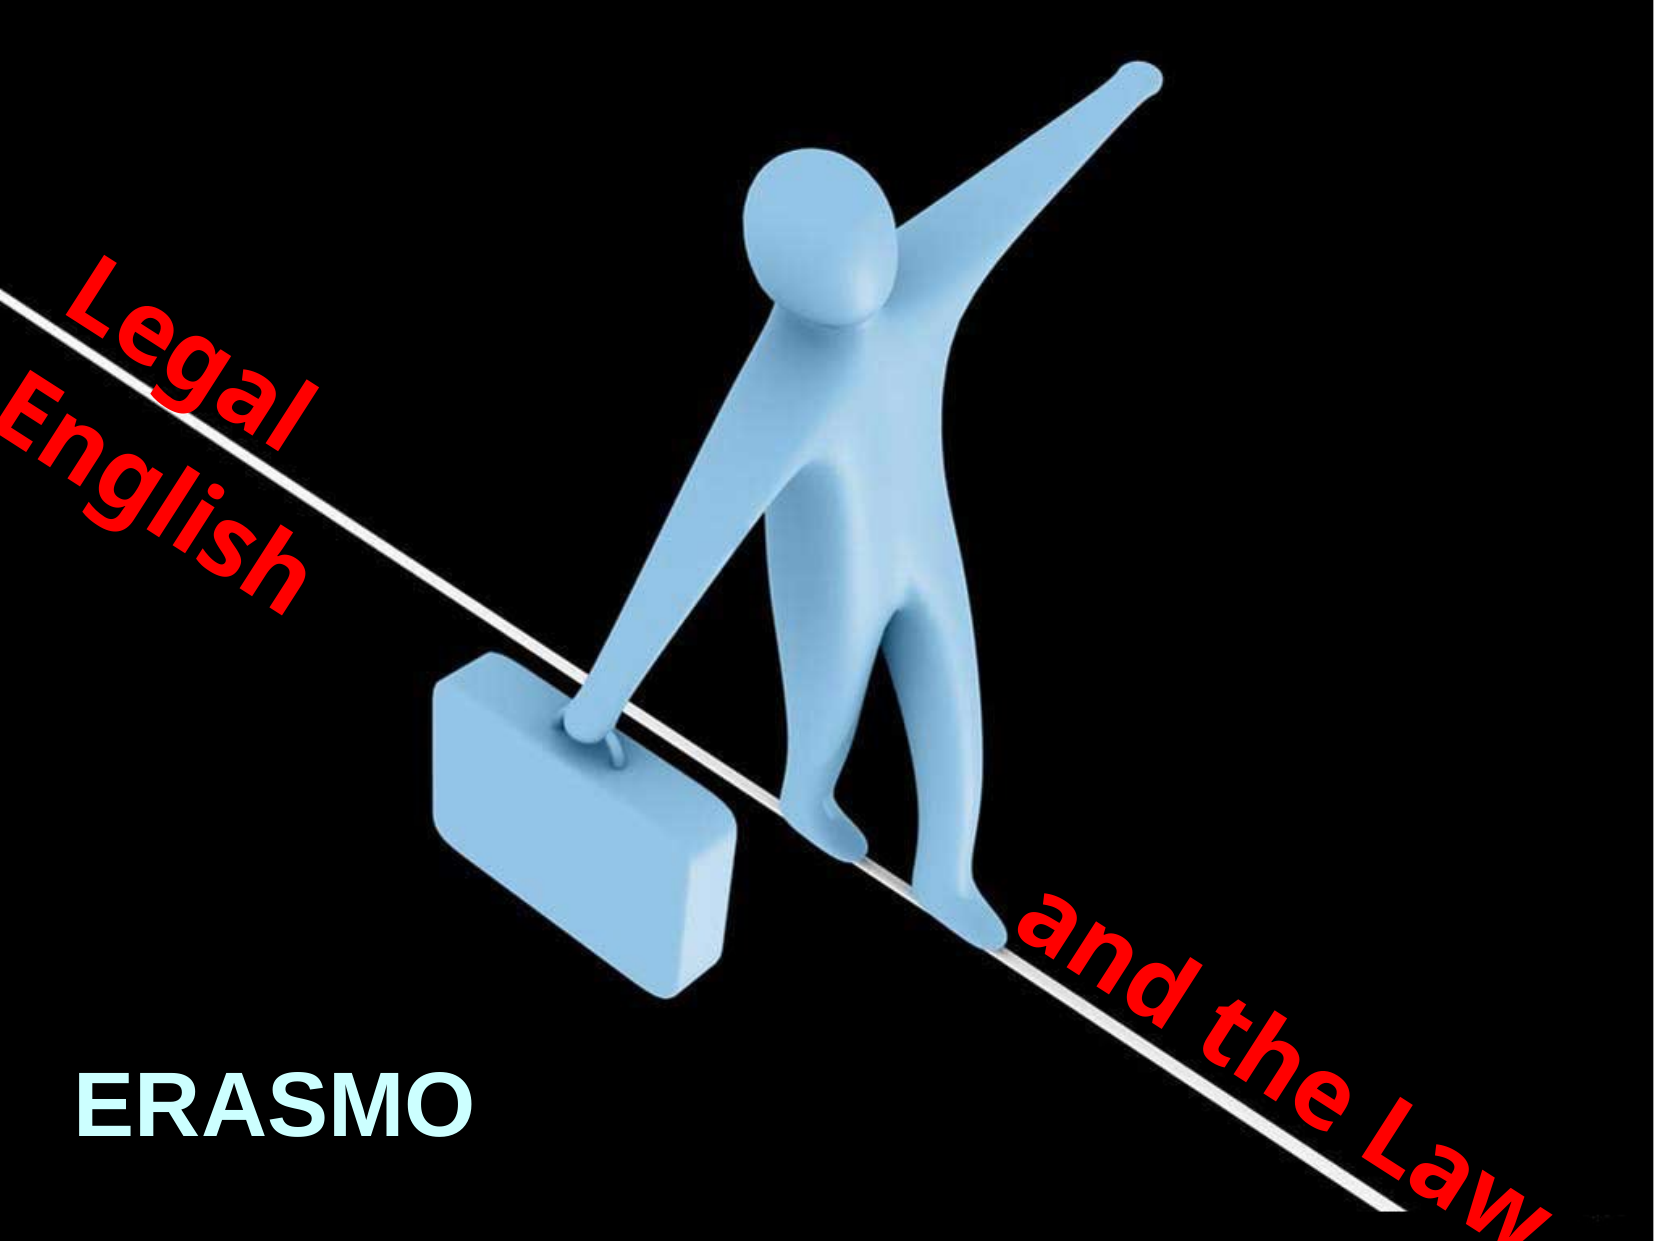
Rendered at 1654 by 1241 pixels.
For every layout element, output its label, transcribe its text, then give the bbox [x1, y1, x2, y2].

text_box ERASMO [59, 1003, 680, 1241]
text_box Legal English [0, 206, 680, 824]
picture [0, 0, 1654, 1241]
text_box and the Law [898, 826, 1631, 1241]
